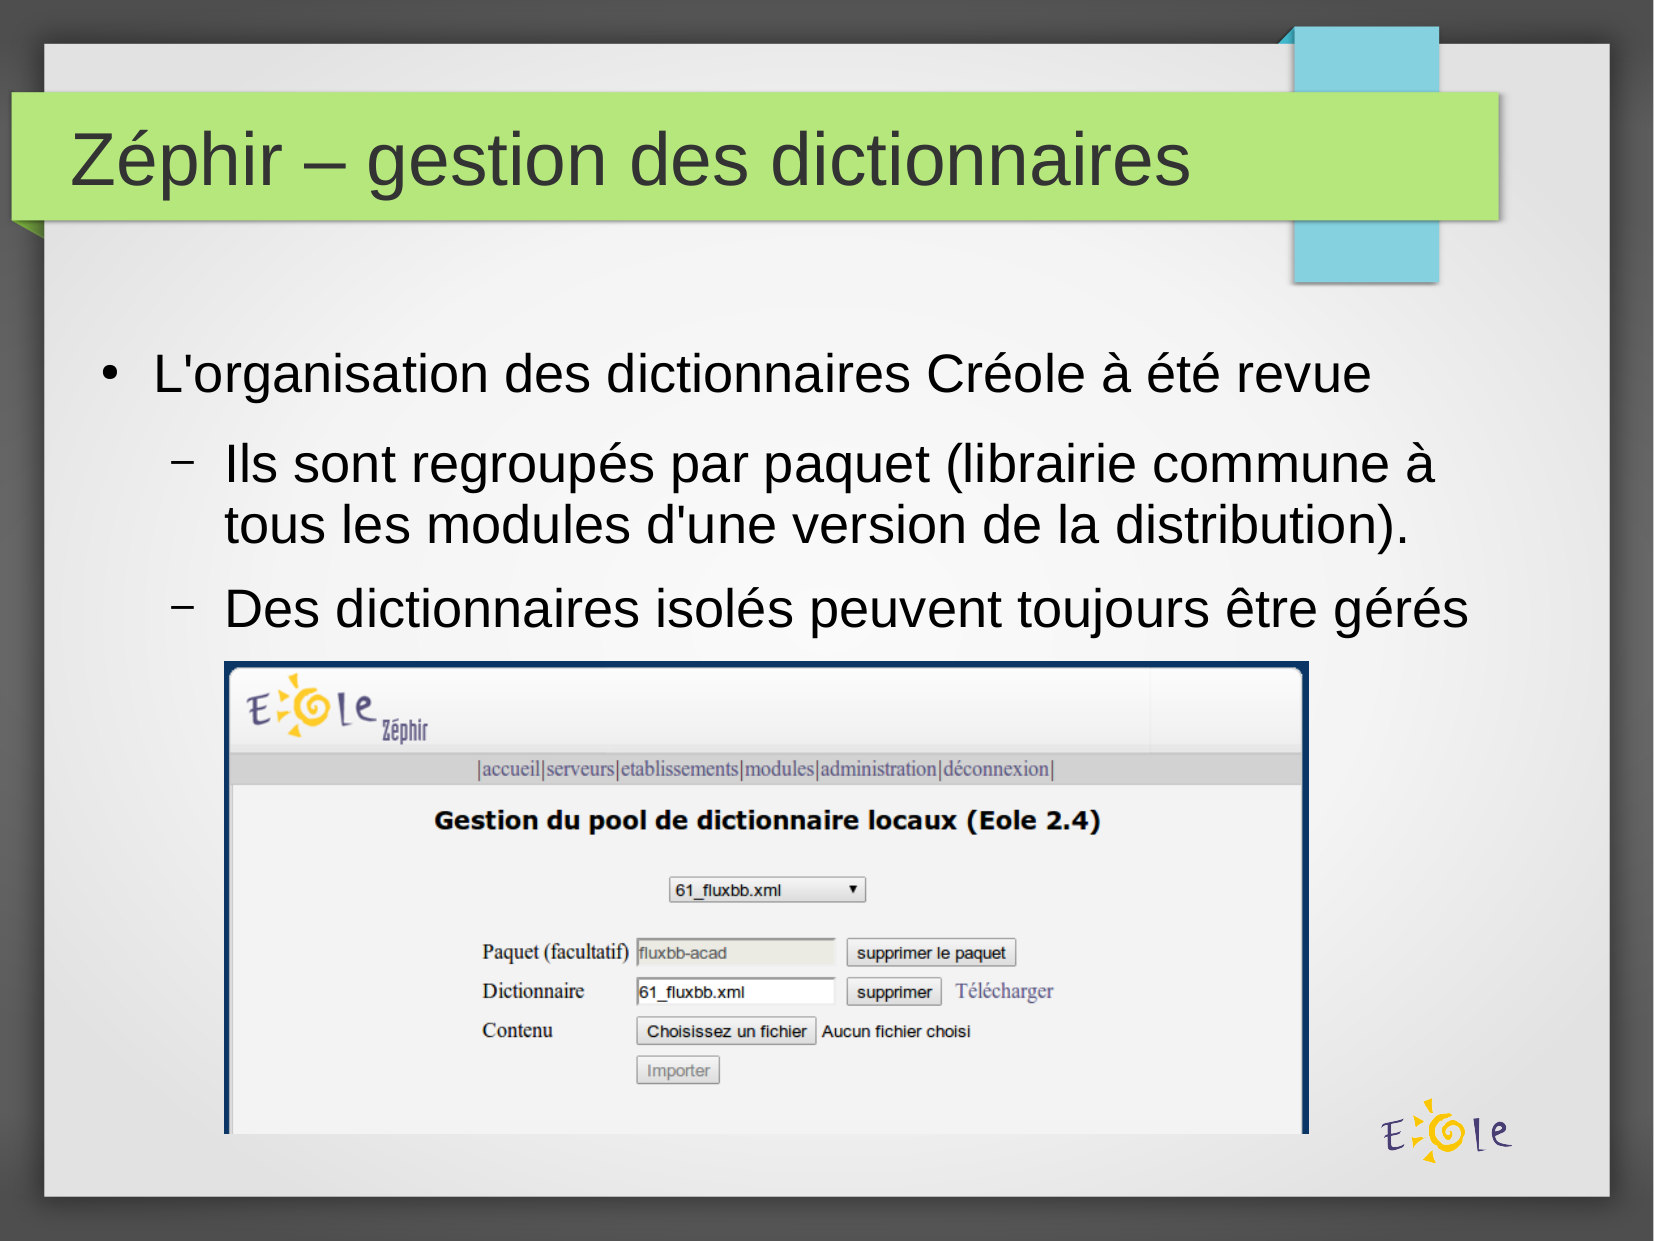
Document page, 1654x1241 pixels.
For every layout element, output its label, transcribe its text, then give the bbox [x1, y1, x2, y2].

list L'organisation des dictionnaires Créole à été revue Ils sont regroupés par paquet (librairie commune à tous les modules d'une version de la distribution). Des dictionnaires isolés peuvent toujours être gérés [82, 343, 1538, 1063]
title Zéphir – gestion des dictionnaires [70, 106, 1229, 213]
picture [0, 0, 1654, 1241]
